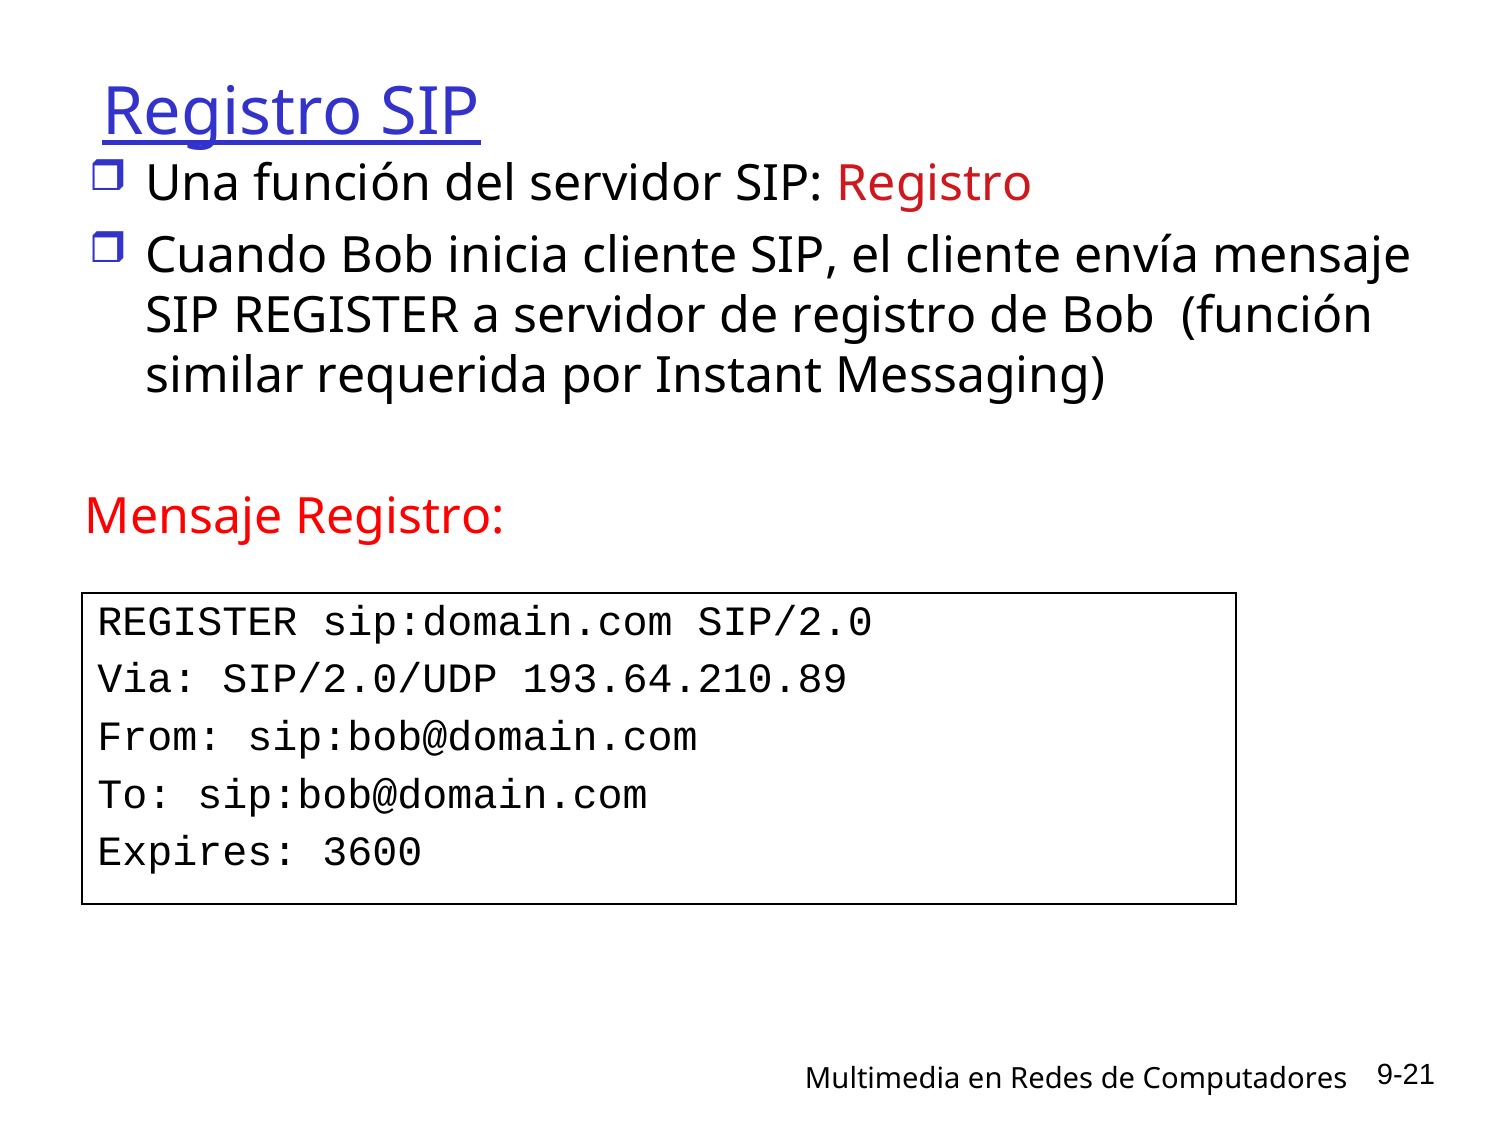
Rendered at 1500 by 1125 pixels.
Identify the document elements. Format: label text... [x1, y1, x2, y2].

list REGISTER sip:domain.com SIP/2.0 Via: SIP/2.0/UDP 193.64.210.89 From: sip:bob@domain.com To: sip:bob@domain.com Expires: 3600 [82, 593, 1236, 904]
text_box Una función del servidor SIP: Registro Cuando Bob inicia cliente SIP, el cliente envía mensaje SIP REGISTER a servidor de registro de Bob (función similar requerida por Instant Messaging) [74, 142, 1443, 376]
text_box Mensaje Registro: [70, 475, 521, 552]
title Registro SIP [87, 37, 1363, 142]
